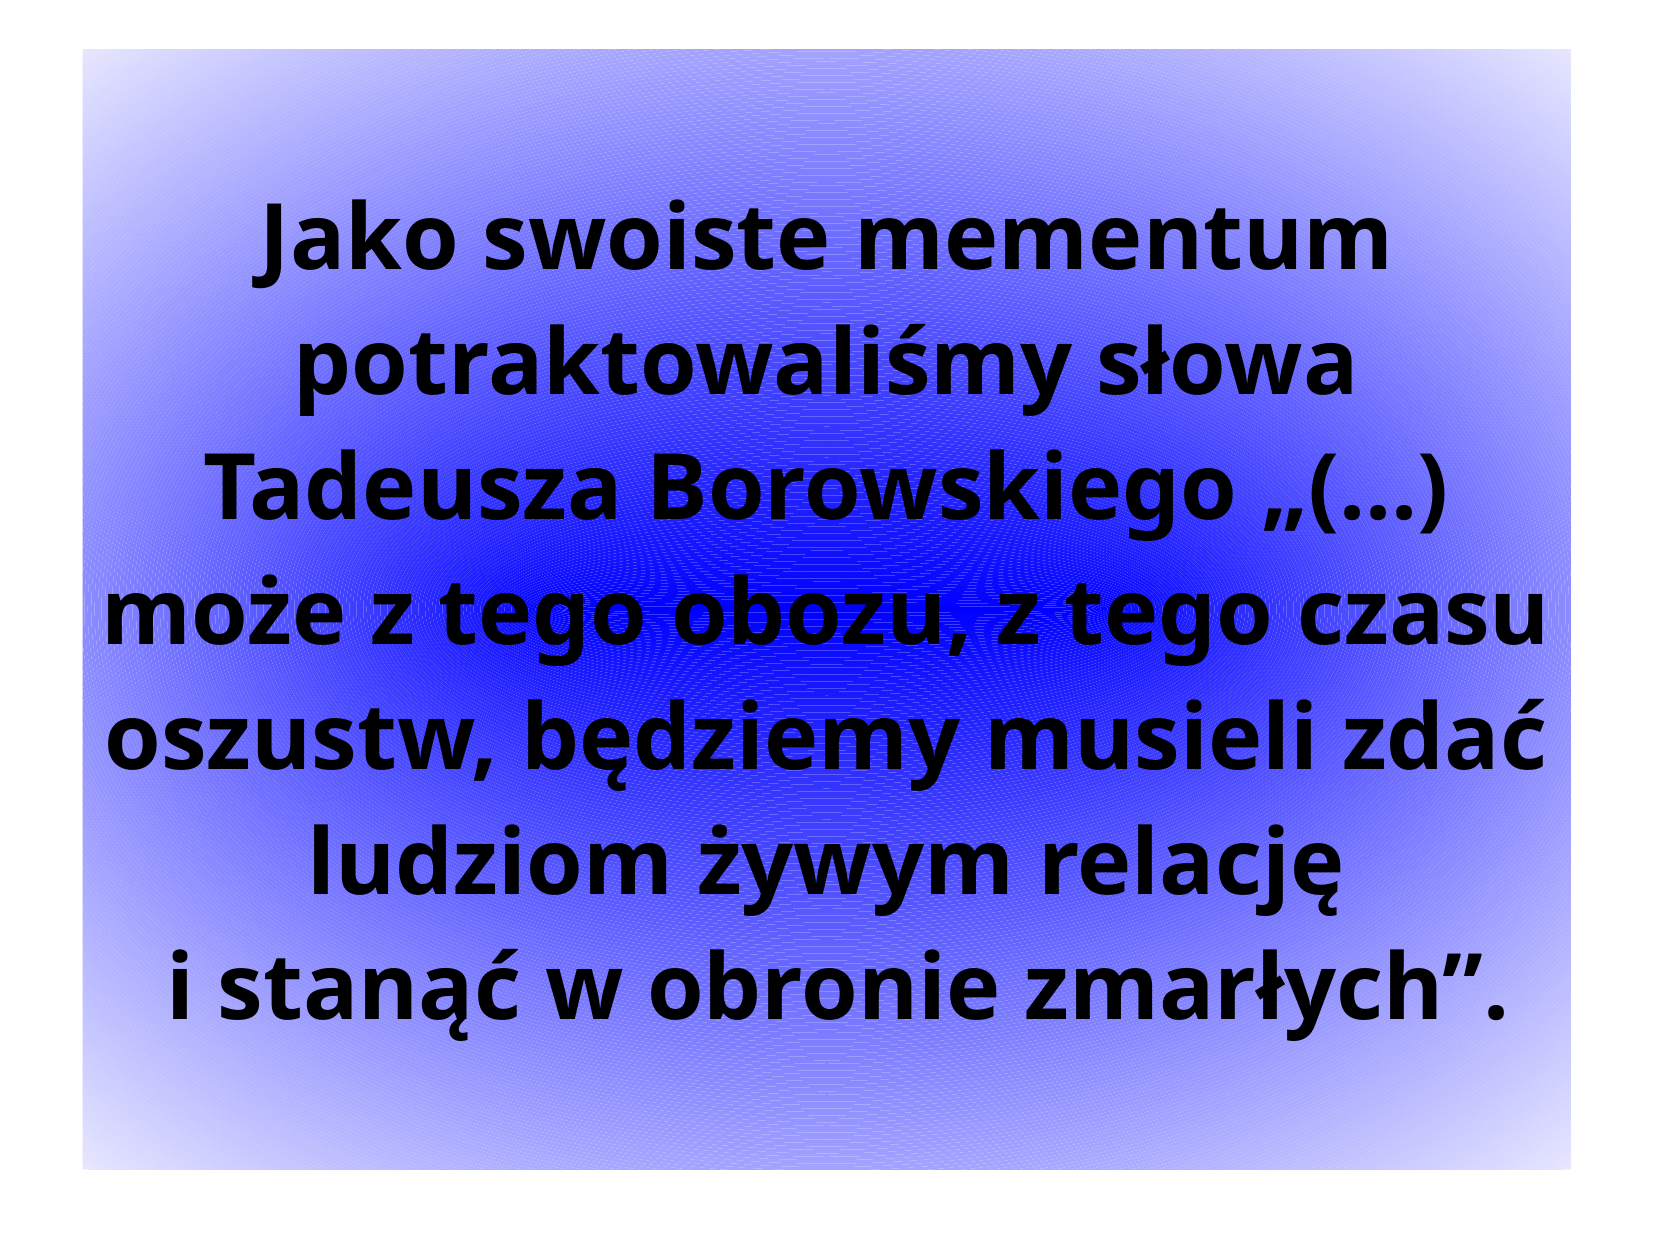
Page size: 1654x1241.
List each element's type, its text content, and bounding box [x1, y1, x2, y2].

title Jako swoiste mementum potraktowaliśmy słowa Tadeusza Borowskiego „(...) może z tego obozu, z tego czasu oszustw, będziemy musieli zdać ludziom żywym relację i stanąć w obronie zmarłych”. [82, 49, 1571, 1170]
